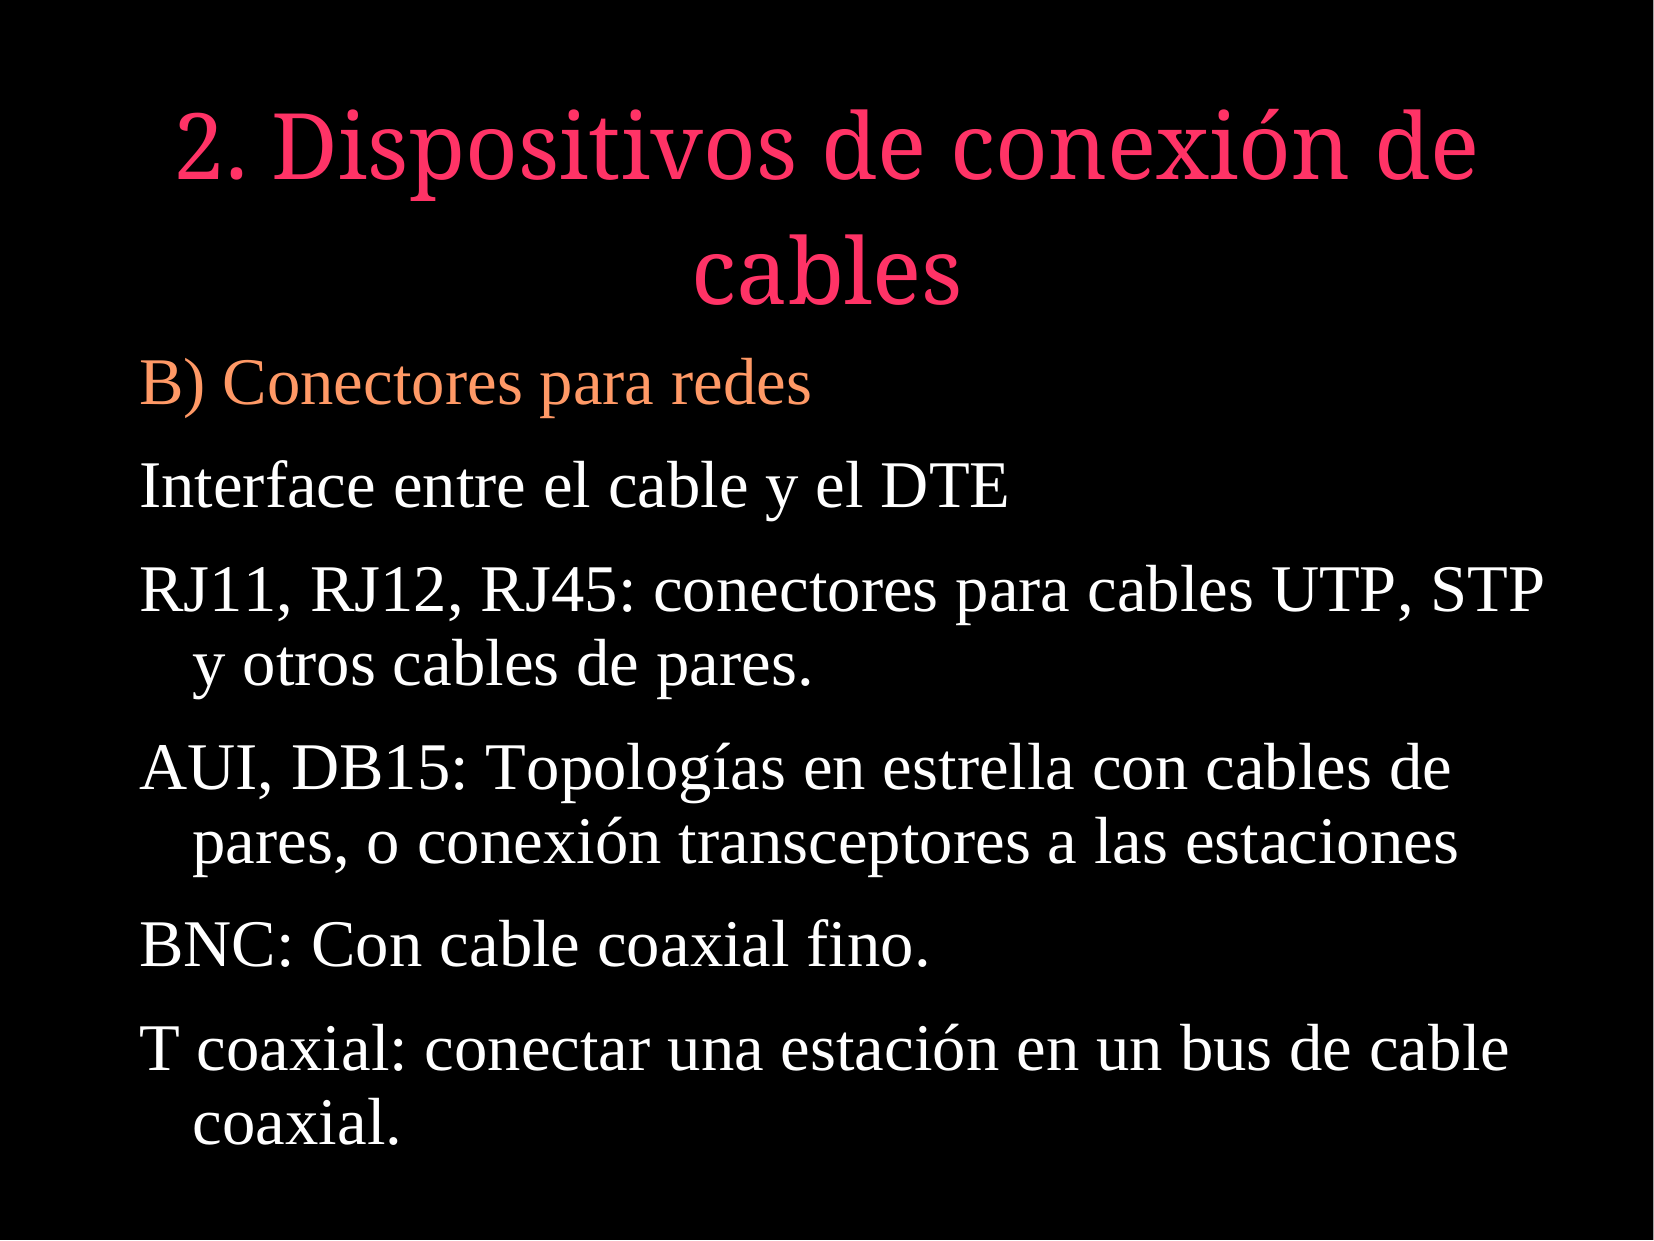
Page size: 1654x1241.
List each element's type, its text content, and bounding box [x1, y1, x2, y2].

title 2. Dispositivos de conexión de cables [121, 82, 1534, 331]
list B) Conectores para redes Interface entre el cable y el DTE RJ11, RJ12, RJ45: conectores para cables UTP, STP y otros cables de pares. AUI, DB15: Topologías en estrella con cables de pares, o conexión transceptores a las estaciones BNC: Con cable coaxial fino. T coaxial: conectar una estación en un bus de cable coaxial. [121, 344, 1574, 1159]
